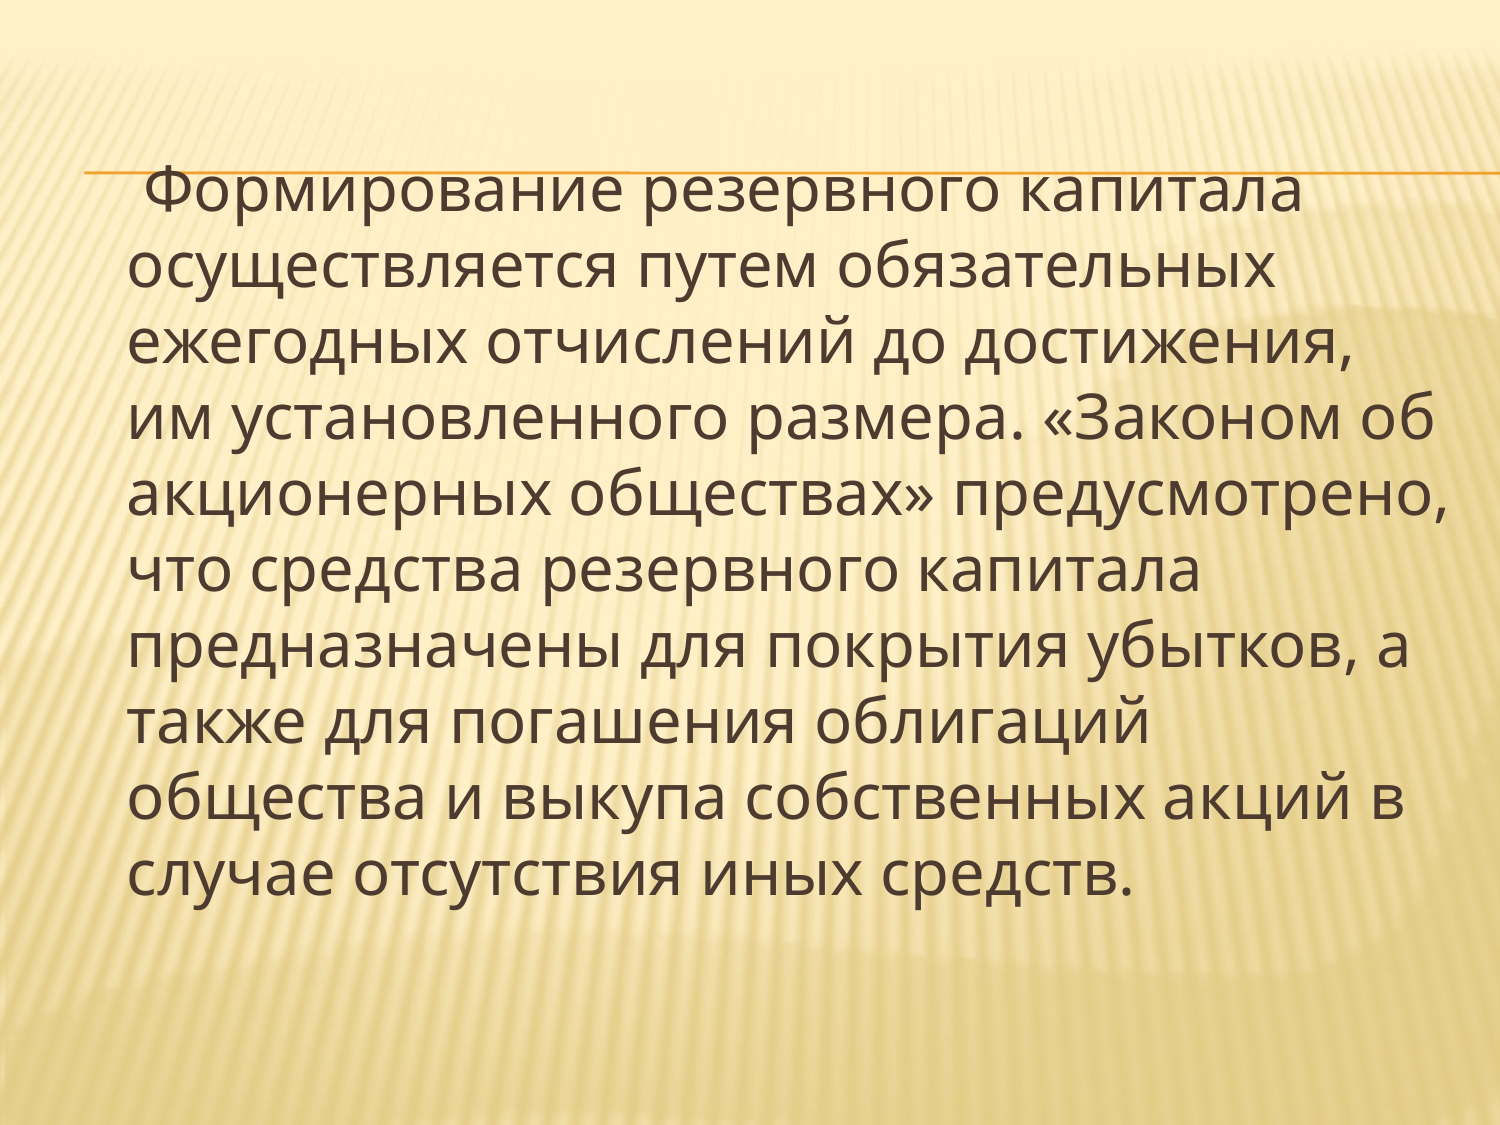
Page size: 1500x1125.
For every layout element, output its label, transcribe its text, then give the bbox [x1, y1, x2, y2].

list Формирование резервного капитала осуществляется путем обязательных ежегодных отчислений до достижения, им установленного размера. «Законом об акционерных обществах» предусмотрено, что средства резервного капитала предназначены для покрытия убытков, а также для погашения облигаций общества и выкупа собственных акций в случае отсутствия иных средств. [58, 140, 1475, 998]
picture [0, 0, 1500, 1125]
